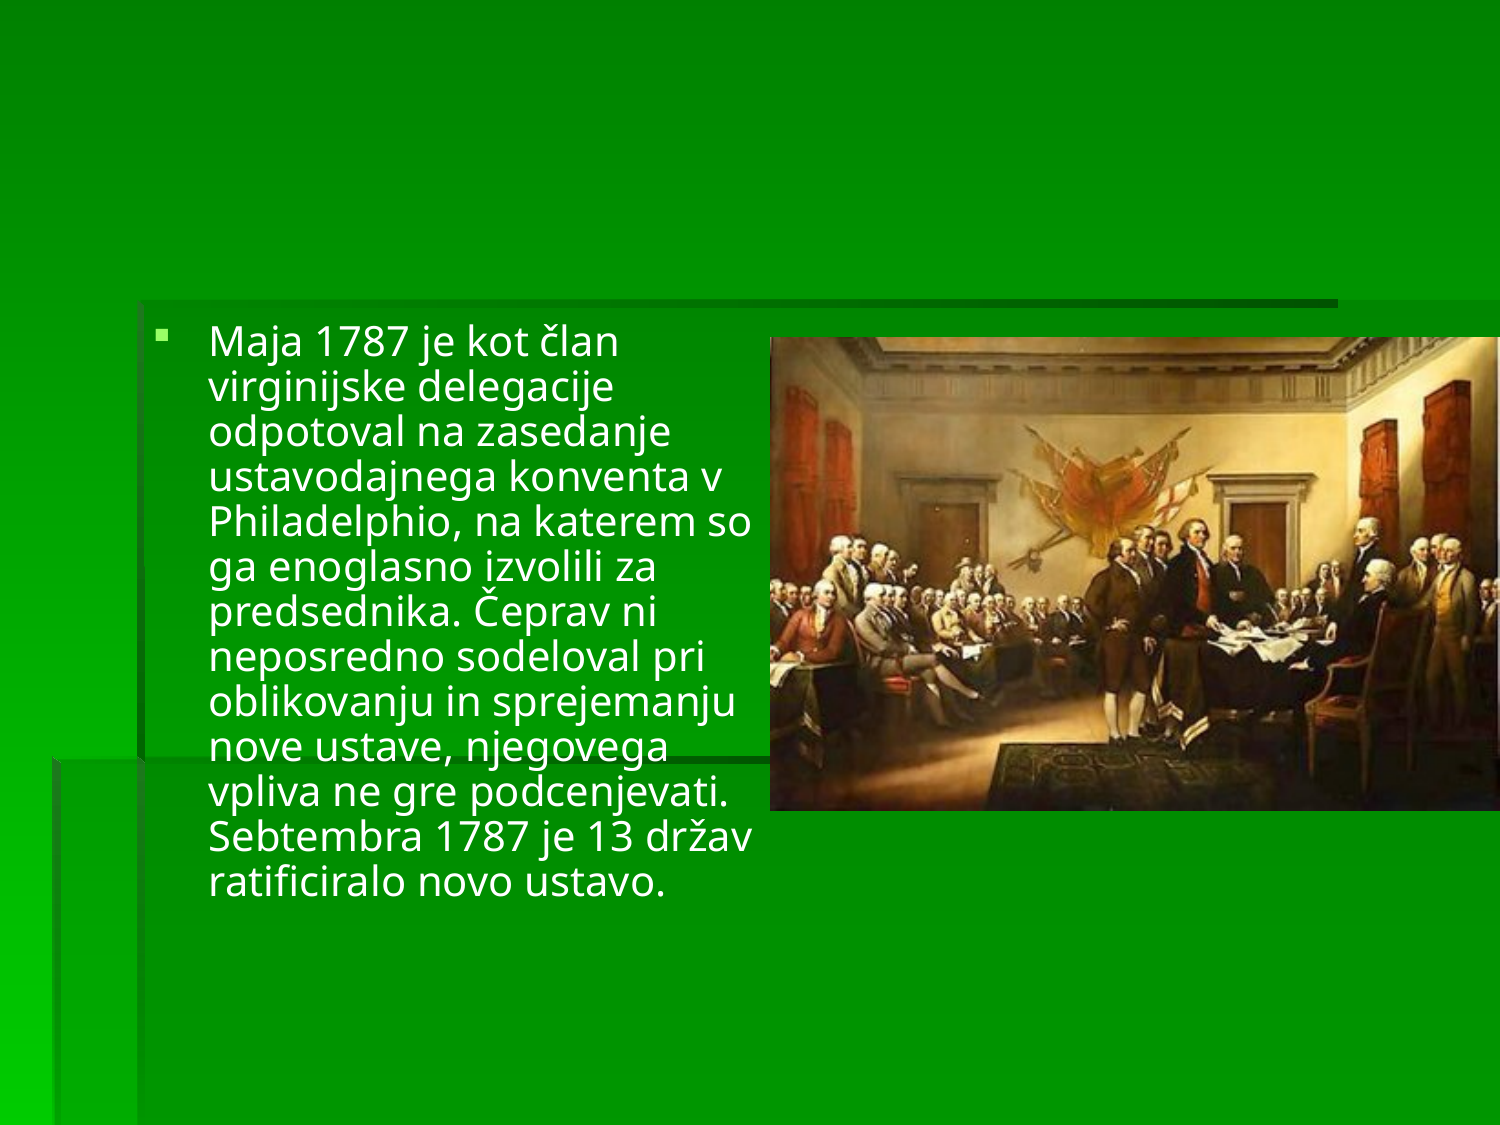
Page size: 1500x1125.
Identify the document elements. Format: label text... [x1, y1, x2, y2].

list Maja 1787 je kot član virginijske delegacije odpotoval na zasedanje ustavodajnega konventa v Philadelphio, na katerem so ga enoglasno izvolili za predsednika. Čeprav ni neposredno sodeloval pri oblikovanju in sprejemanju nove ustave, njegovega vpliva ne gre podcenjevati. Sebtembra 1787 je 13 držav ratificiralo novo ustavo. [137, 312, 782, 1000]
picture [770, 337, 1500, 811]
